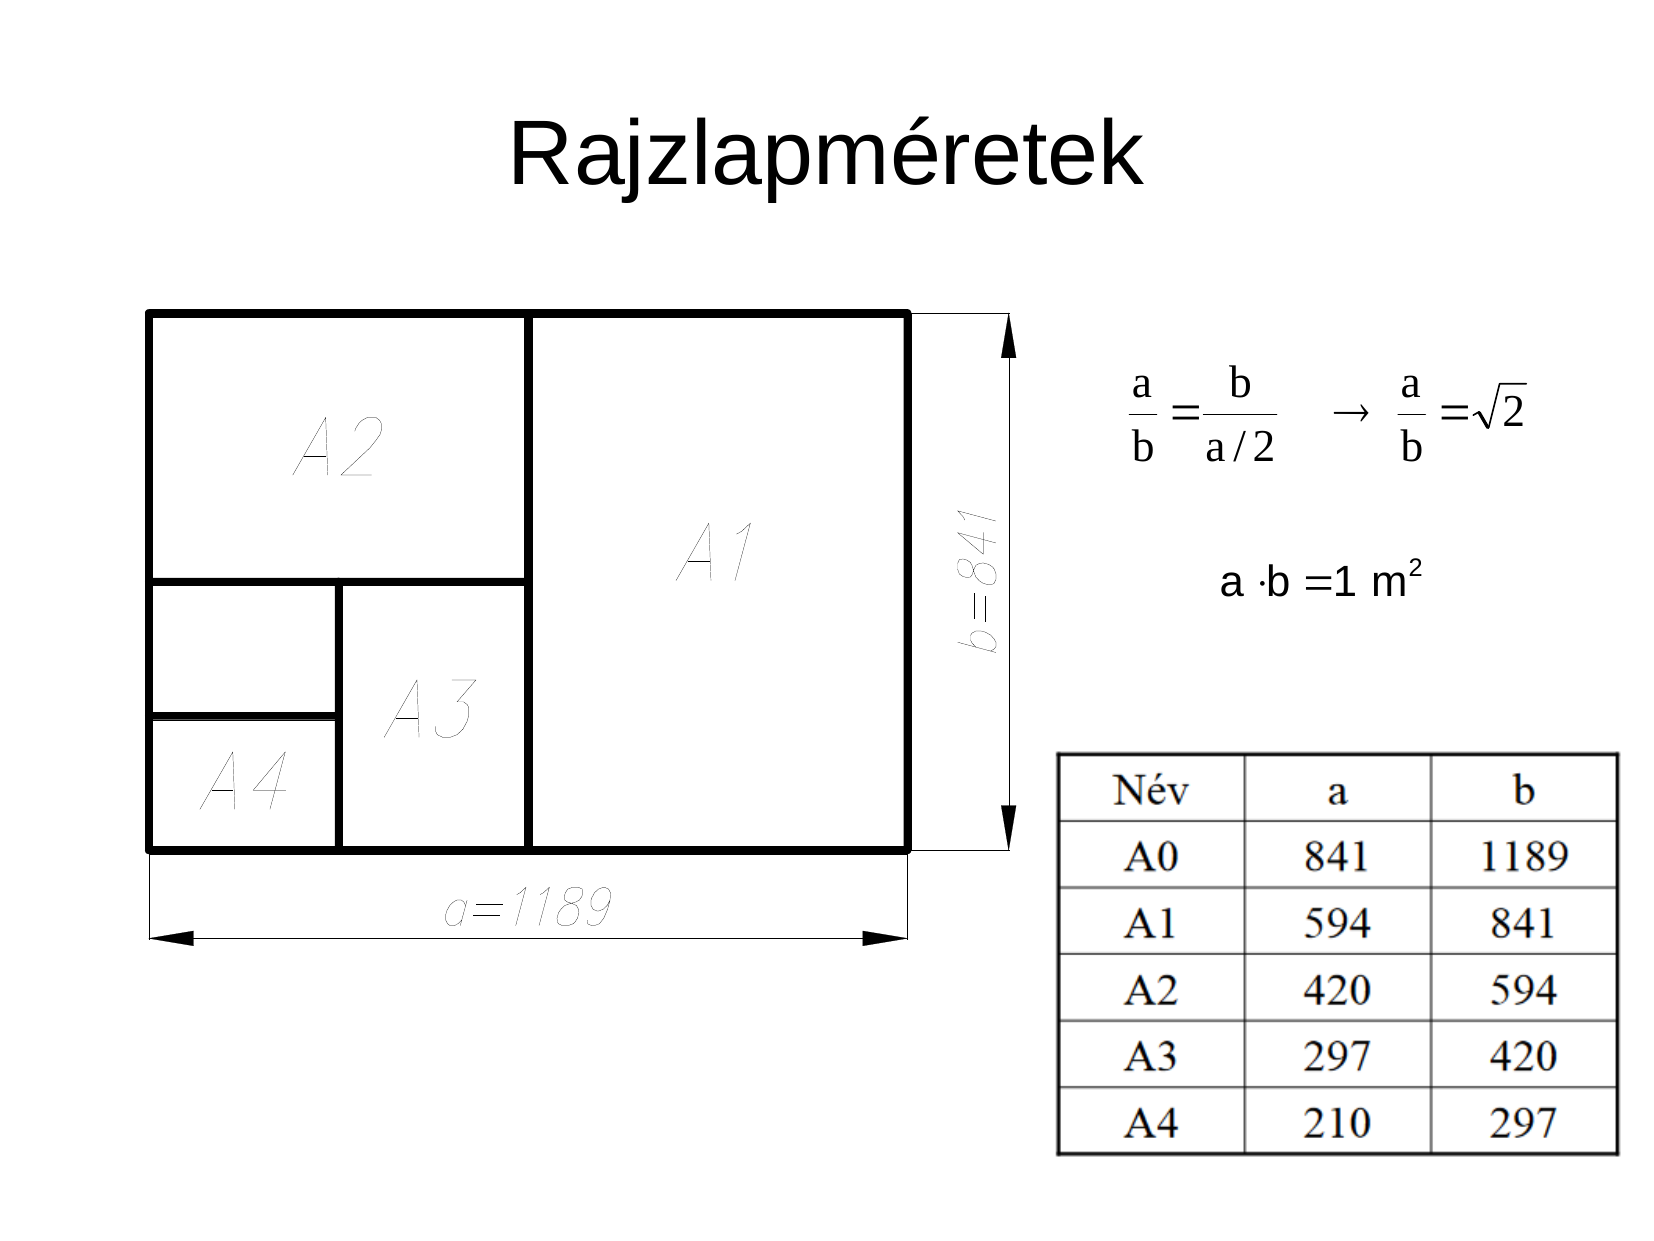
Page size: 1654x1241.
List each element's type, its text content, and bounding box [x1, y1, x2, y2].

chart [1214, 548, 1430, 615]
chart [1122, 354, 1536, 472]
picture [1050, 744, 1630, 1163]
chart [94, 271, 1083, 985]
title Rajzlapméretek [82, 49, 1571, 257]
